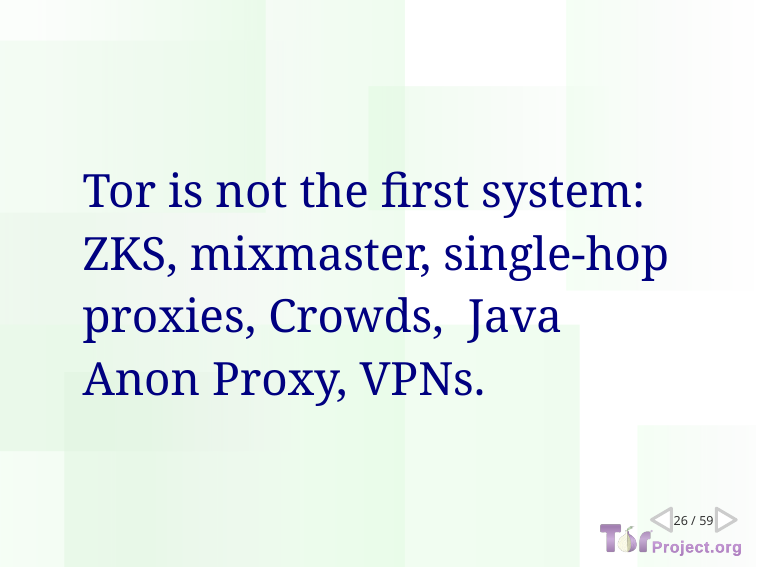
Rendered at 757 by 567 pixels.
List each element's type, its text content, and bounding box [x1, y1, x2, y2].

picture [0, 0, 757, 567]
text_box Tor is not the first system: ZKS, mixmaster, single-hop proxies, Crowds, Java Anon Proxy, VPNs. [0, 98, 756, 469]
